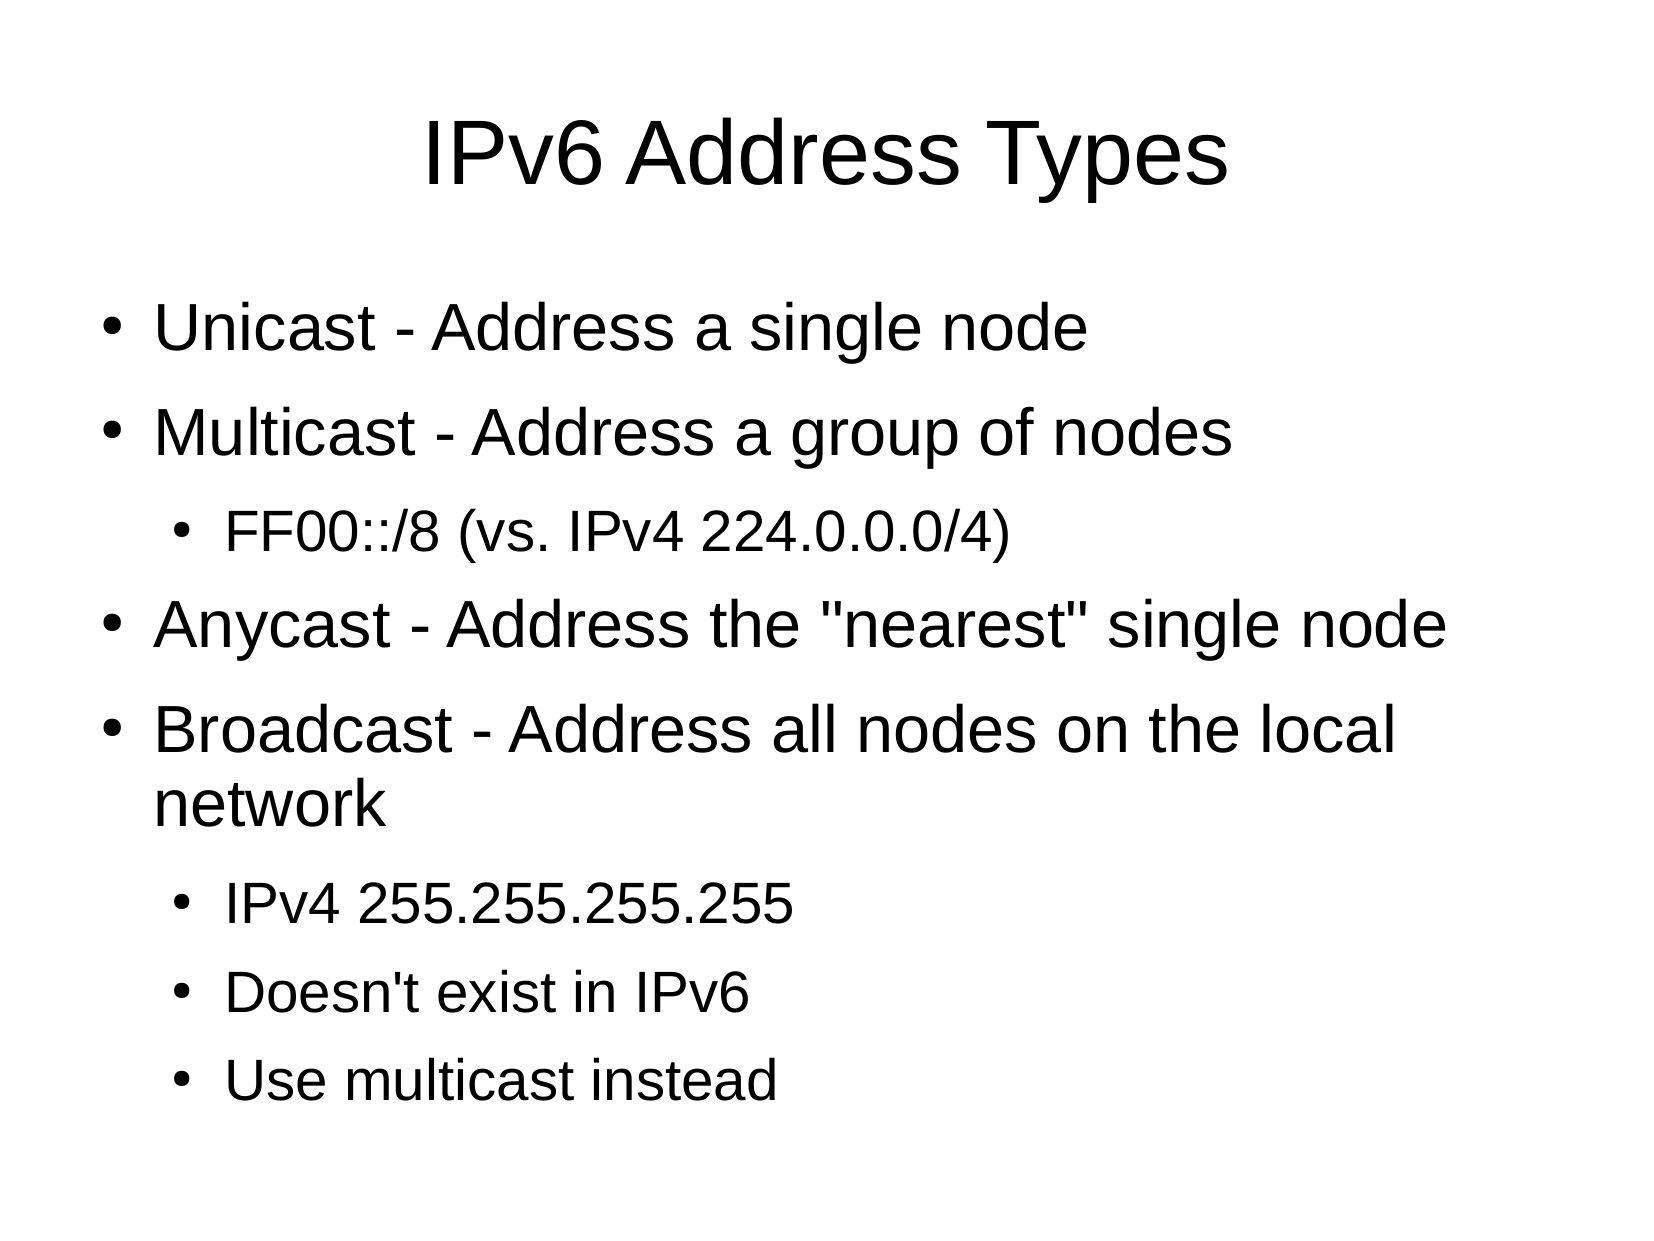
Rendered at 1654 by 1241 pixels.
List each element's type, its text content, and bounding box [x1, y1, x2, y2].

title IPv6 Address Types [82, 56, 1571, 250]
list Unicast - Address a single node Multicast - Address a group of nodes FF00::/8 (vs. IPv4 224.0.0.0/4) Anycast - Address the "nearest" single node Broadcast - Address all nodes on the local network IPv4 255.255.255.255 Doesn't exist in IPv6 Use multicast instead [82, 290, 1571, 1114]
